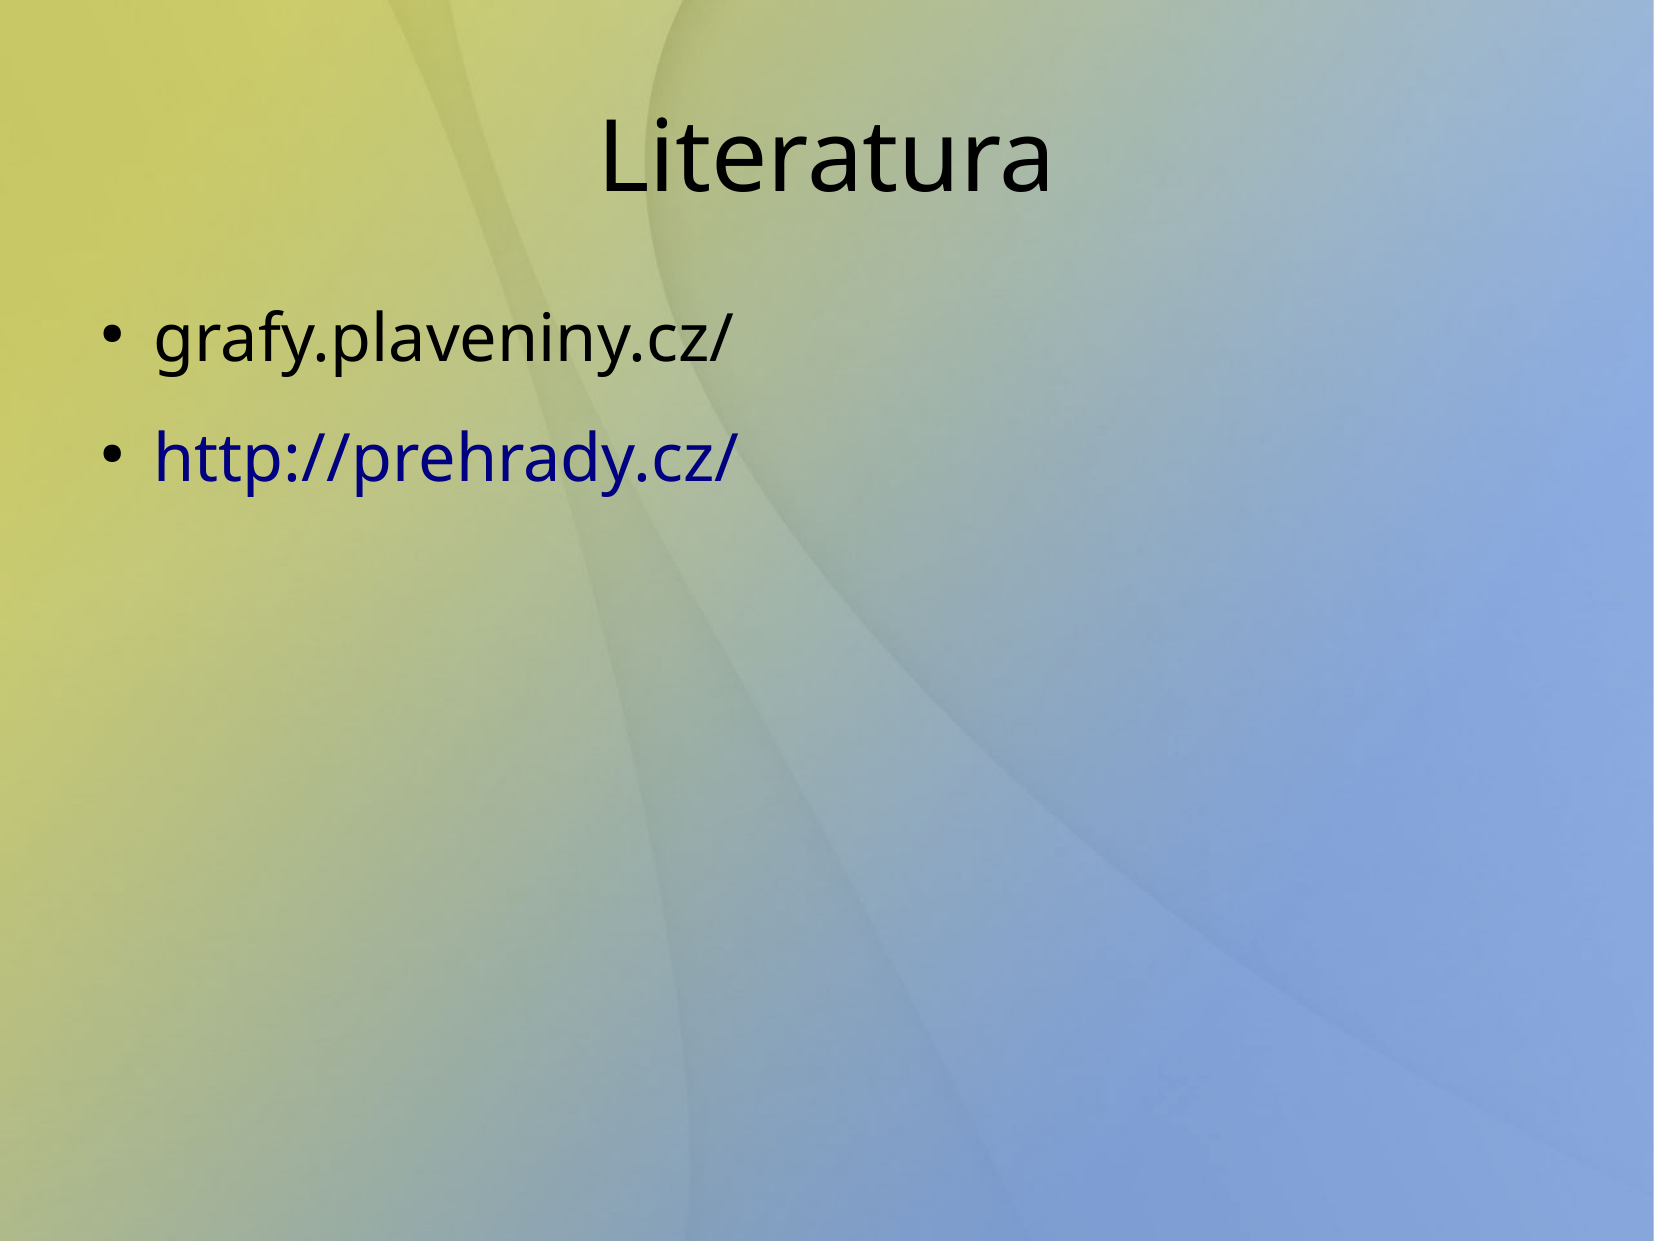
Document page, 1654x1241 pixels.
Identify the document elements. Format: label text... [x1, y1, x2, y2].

picture [0, 0, 1654, 1241]
list grafy.plaveniny.cz/ http://prehrady.cz/ [82, 290, 1571, 1109]
title Literatura [82, 49, 1571, 257]
